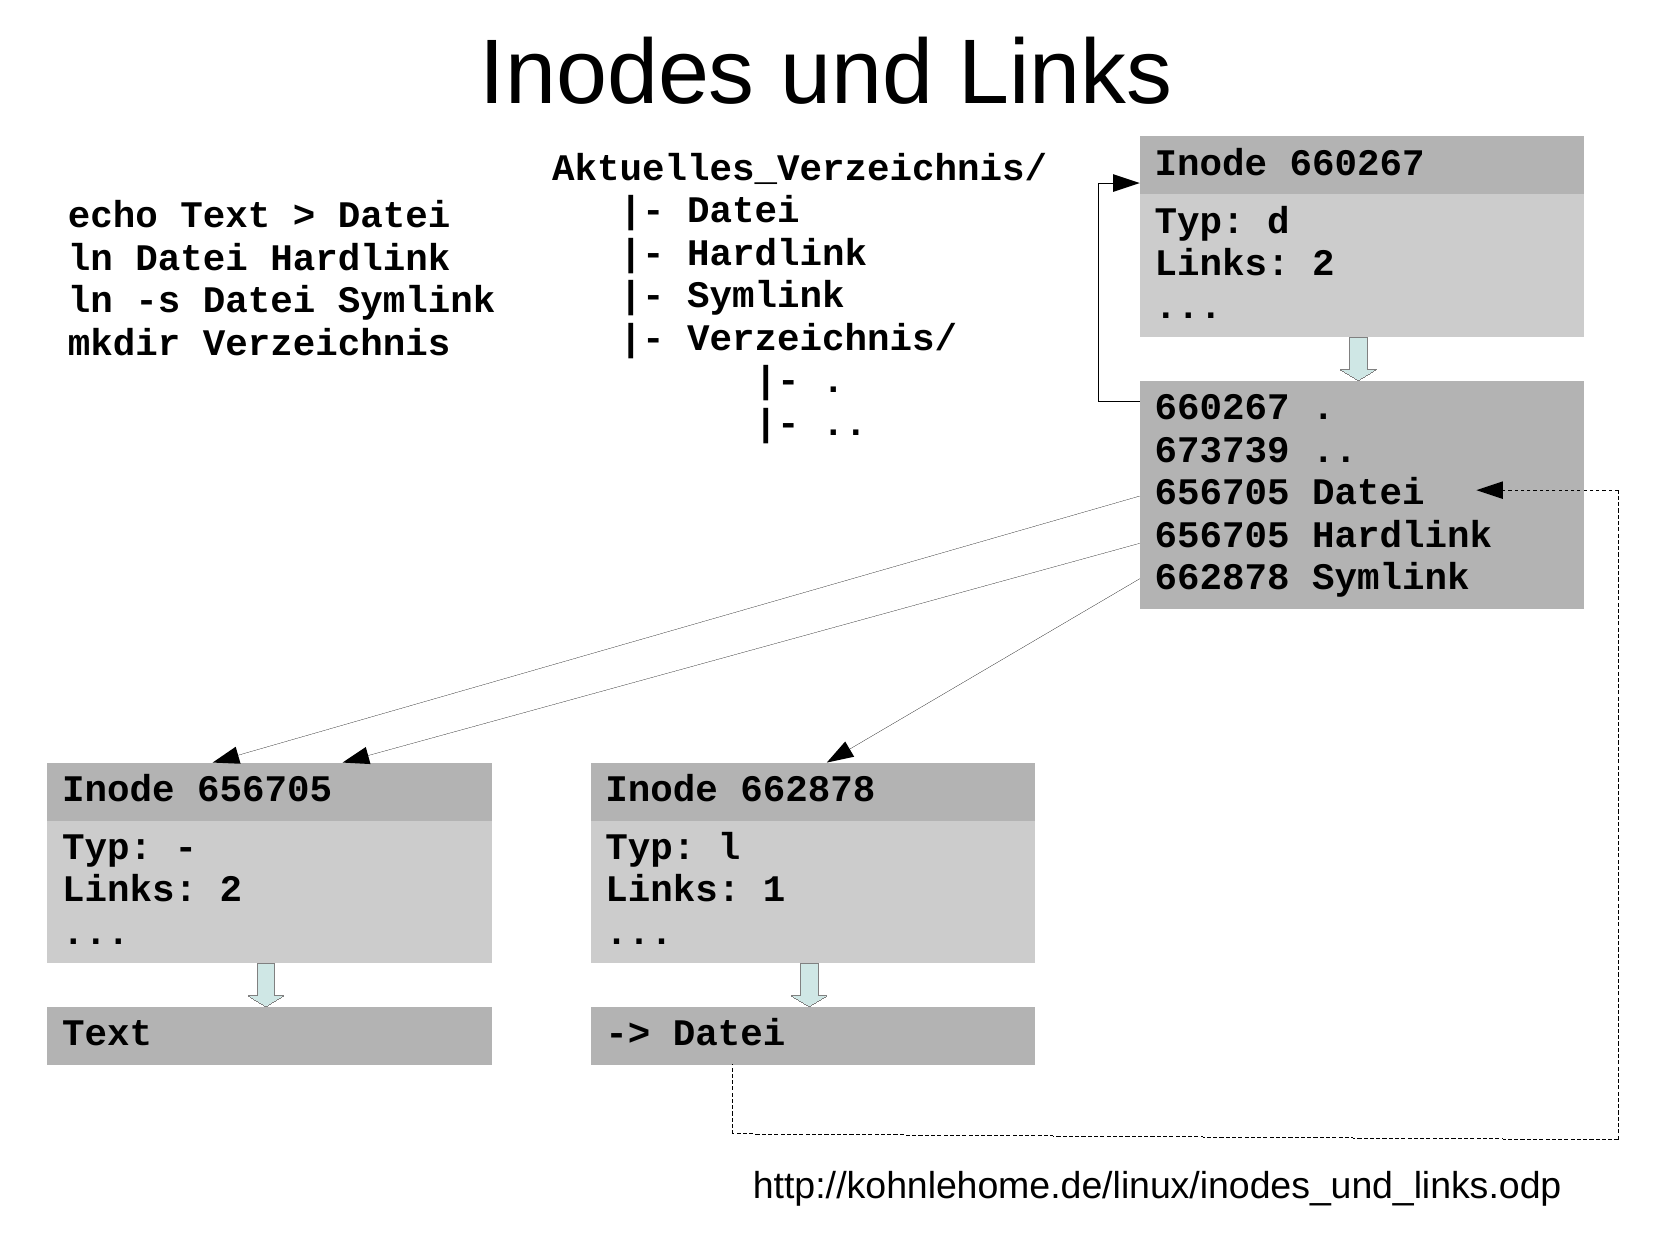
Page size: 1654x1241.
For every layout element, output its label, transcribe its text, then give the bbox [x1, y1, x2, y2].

table_header -> Datei [591, 1007, 1035, 1065]
text_box Aktuelles_Verzeichnis/ |- Datei |- Hardlink |- Symlink |- Verzeichnis/ |- . |- .. [537, 141, 1063, 455]
title Inodes und Links [82, 20, 1571, 124]
table_header 660267 . 673739 .. 656705 Datei 656705 Hardlink 662878 Symlink [1140, 381, 1584, 609]
text_box [1340, 337, 1377, 381]
text_box echo Text > Datei ln Datei Hardlink ln -s Datei Symlink mkdir Verzeichnis [53, 188, 511, 459]
table_header Inode 660267 [1140, 136, 1584, 194]
text_box [248, 963, 284, 1007]
text_box http://kohnlehome.de/linux/inodes_und_links.odp [738, 1157, 1577, 1215]
table_cell Typ: d Links: 2 ... [1140, 194, 1584, 337]
table_header Text [47, 1007, 492, 1065]
table_cell Typ: l Links: 1 ... [591, 821, 1035, 963]
text_box [791, 963, 827, 1007]
table_cell Typ: - Links: 2 ... [47, 821, 492, 963]
table_header Inode 662878 [591, 763, 1035, 821]
table_header Inode 656705 [47, 763, 492, 821]
